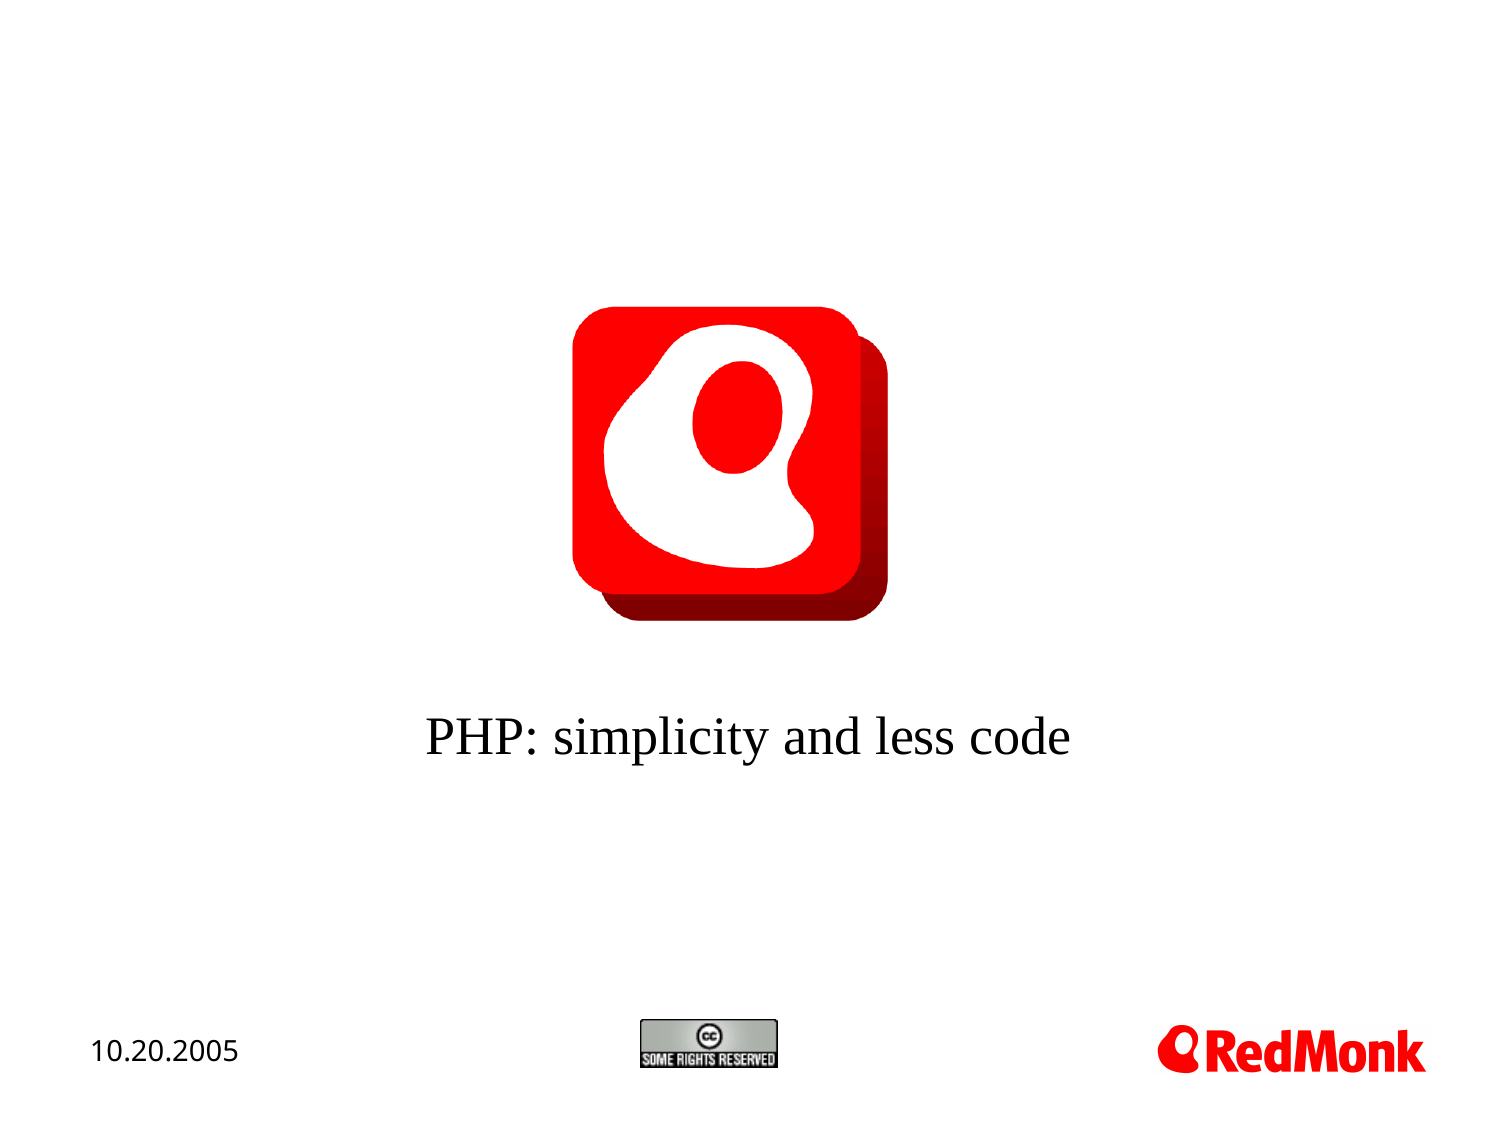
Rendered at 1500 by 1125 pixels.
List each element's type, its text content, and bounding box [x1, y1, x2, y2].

picture [640, 1019, 778, 1068]
picture [1151, 1023, 1433, 1075]
subtitle PHP: simplicity and less code [213, 699, 1284, 988]
picture [560, 290, 902, 642]
